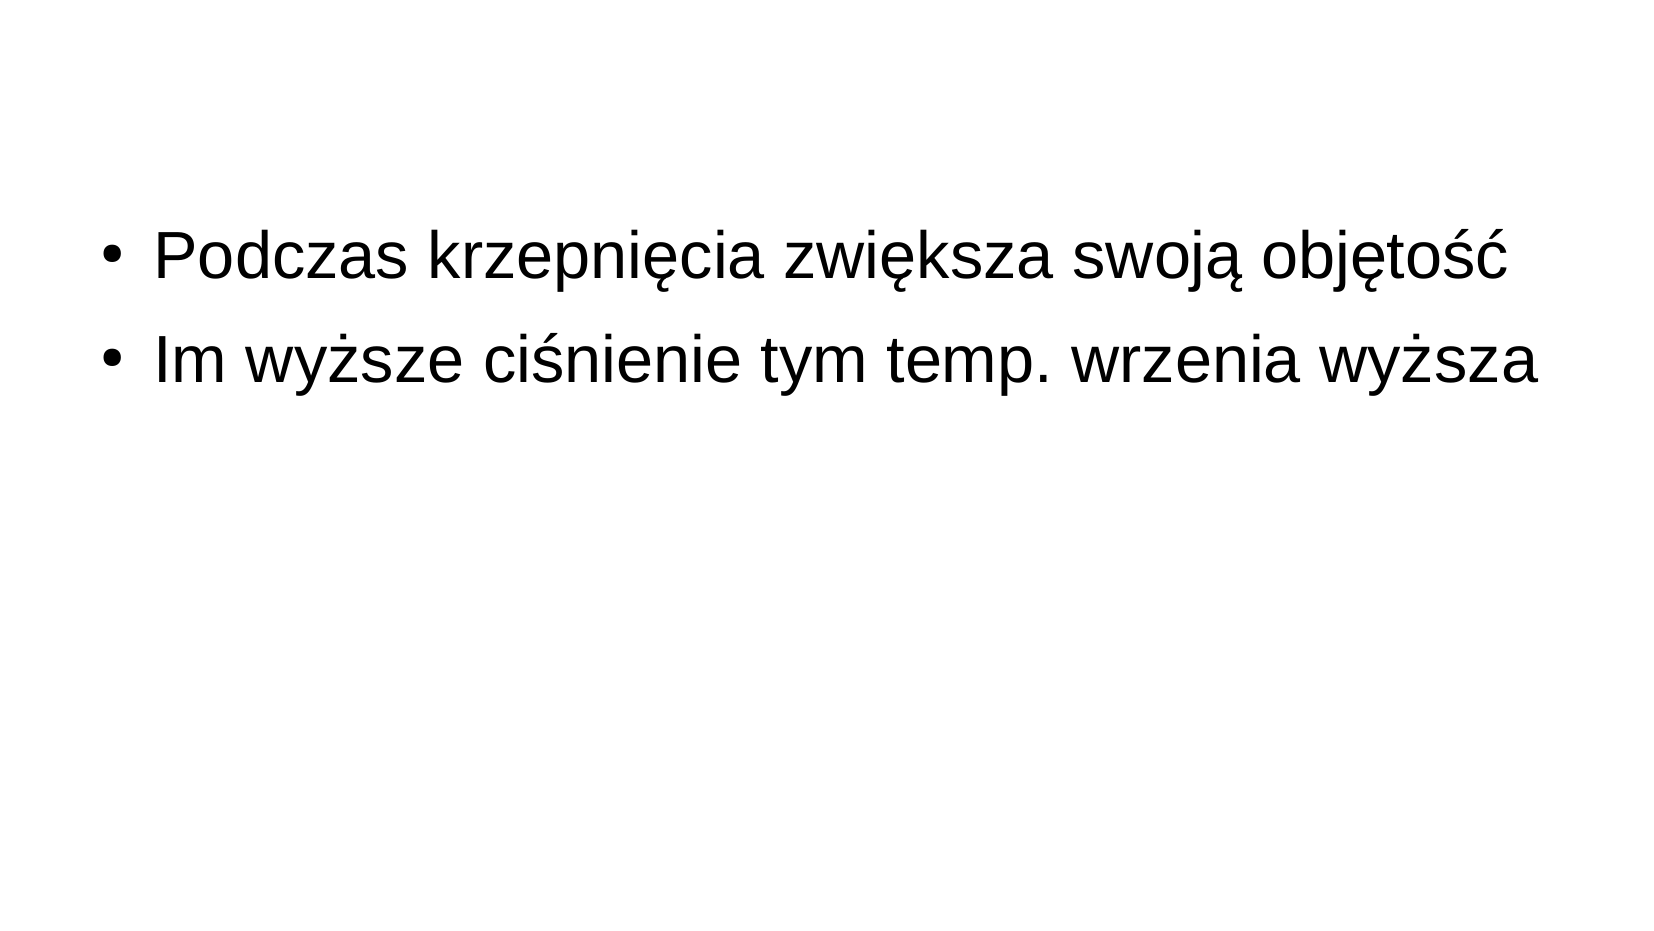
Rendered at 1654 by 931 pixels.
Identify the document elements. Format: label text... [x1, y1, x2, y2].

list Podczas krzepnięcia zwiększa swoją objętość Im wyższe ciśnienie tym temp. wrzenia wyższa [82, 217, 1571, 758]
